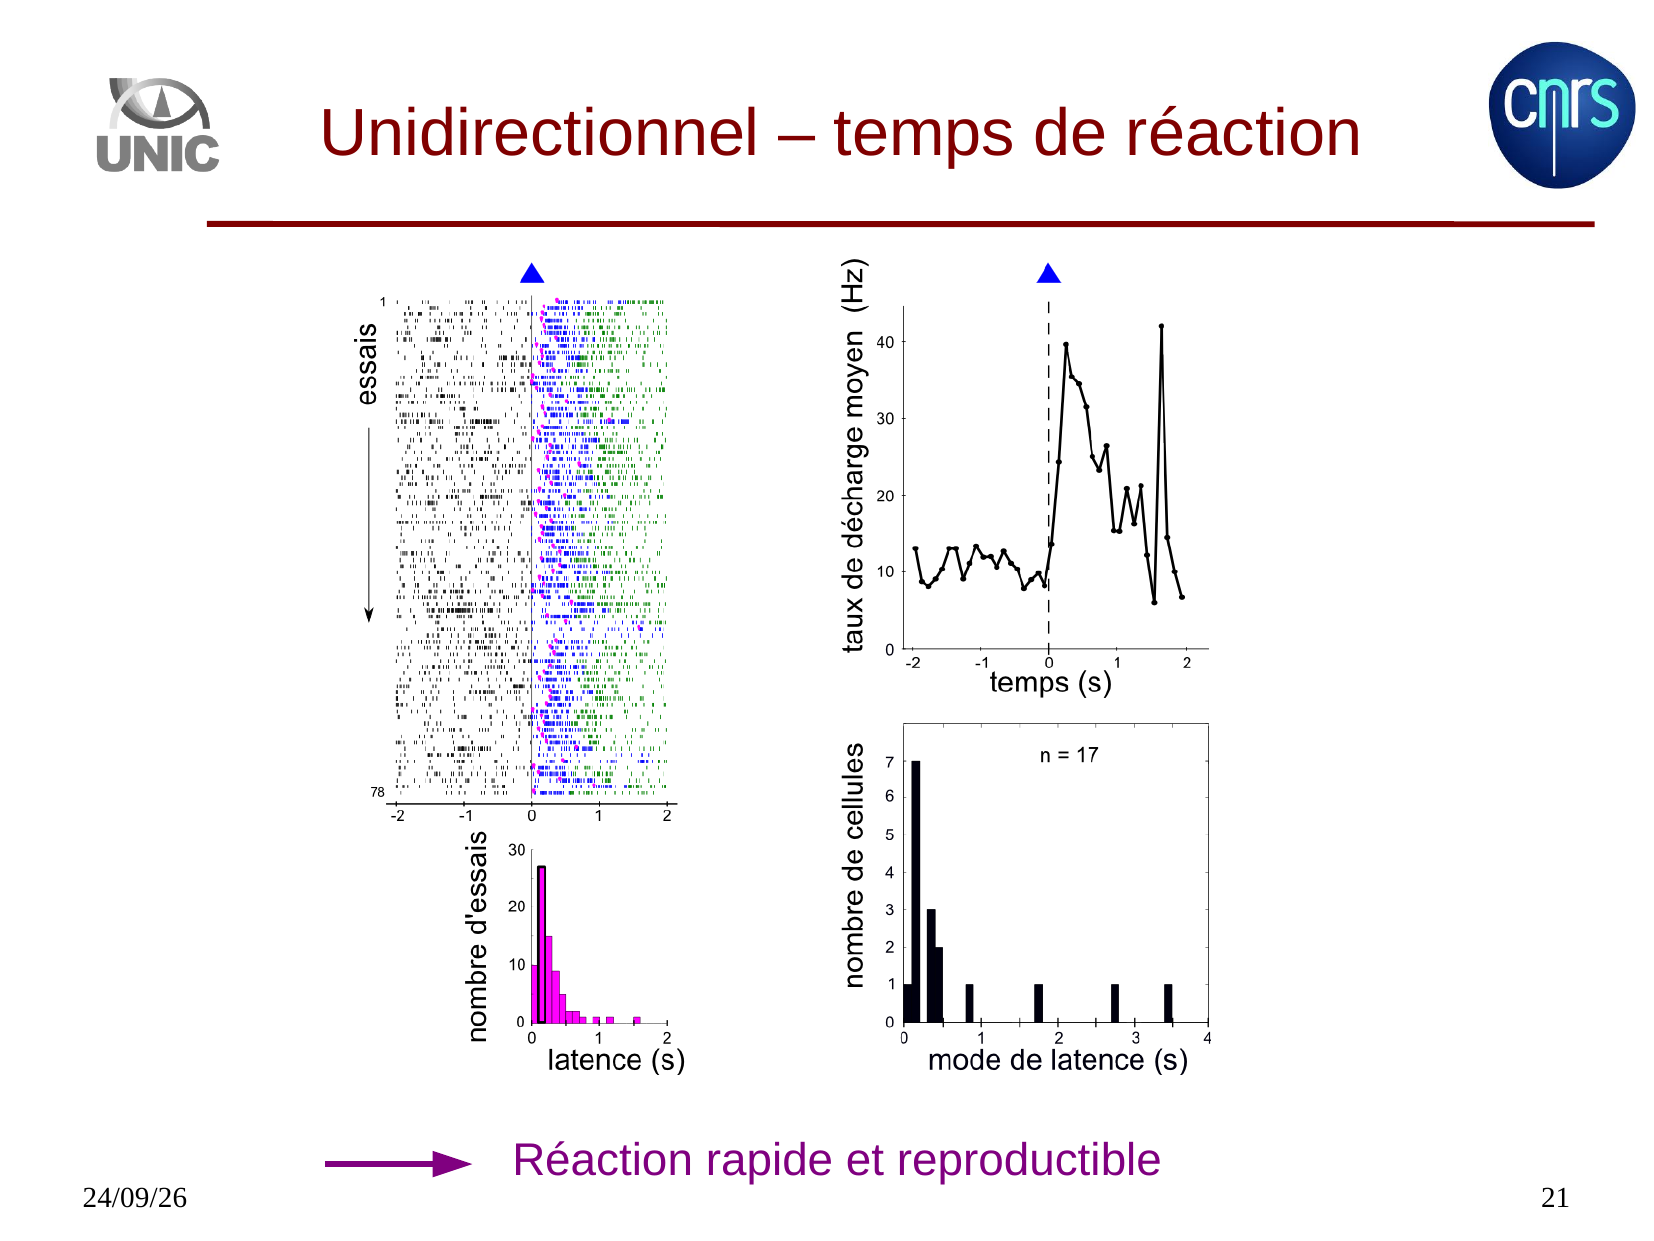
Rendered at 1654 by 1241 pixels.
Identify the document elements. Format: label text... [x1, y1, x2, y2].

text_box Unidirectionnel – temps de réaction [206, 88, 1477, 207]
picture [89, 65, 226, 187]
picture [1488, 41, 1636, 189]
picture [354, 259, 1211, 1075]
text_box 13/02/12 [82, 1180, 468, 1215]
text_box Réaction rapide et reproductible [497, 1122, 1443, 1192]
text_box <numéro> [1185, 1180, 1571, 1215]
